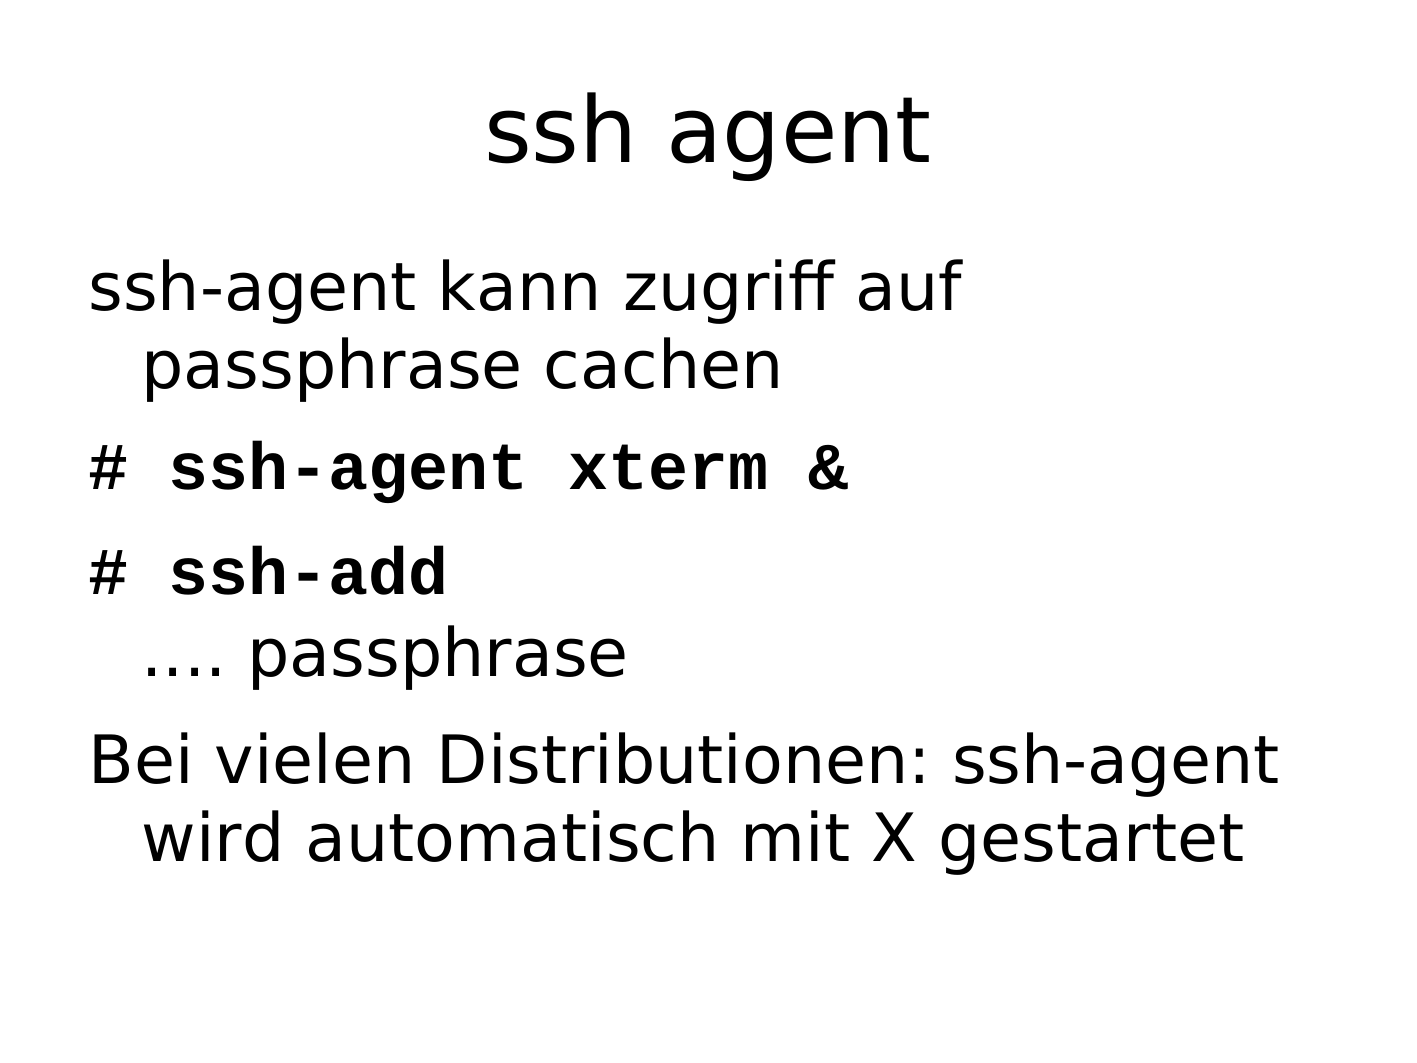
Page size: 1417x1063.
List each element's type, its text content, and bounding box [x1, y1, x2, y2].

list ssh-agent kann zugriff auf passphrase cachen # ssh-agent xterm & # ssh-add .... passphrase Bei vielen Distributionen: ssh-agent wird automatisch mit X gestartet [70, 248, 1346, 936]
title ssh agent [70, 49, 1346, 213]
